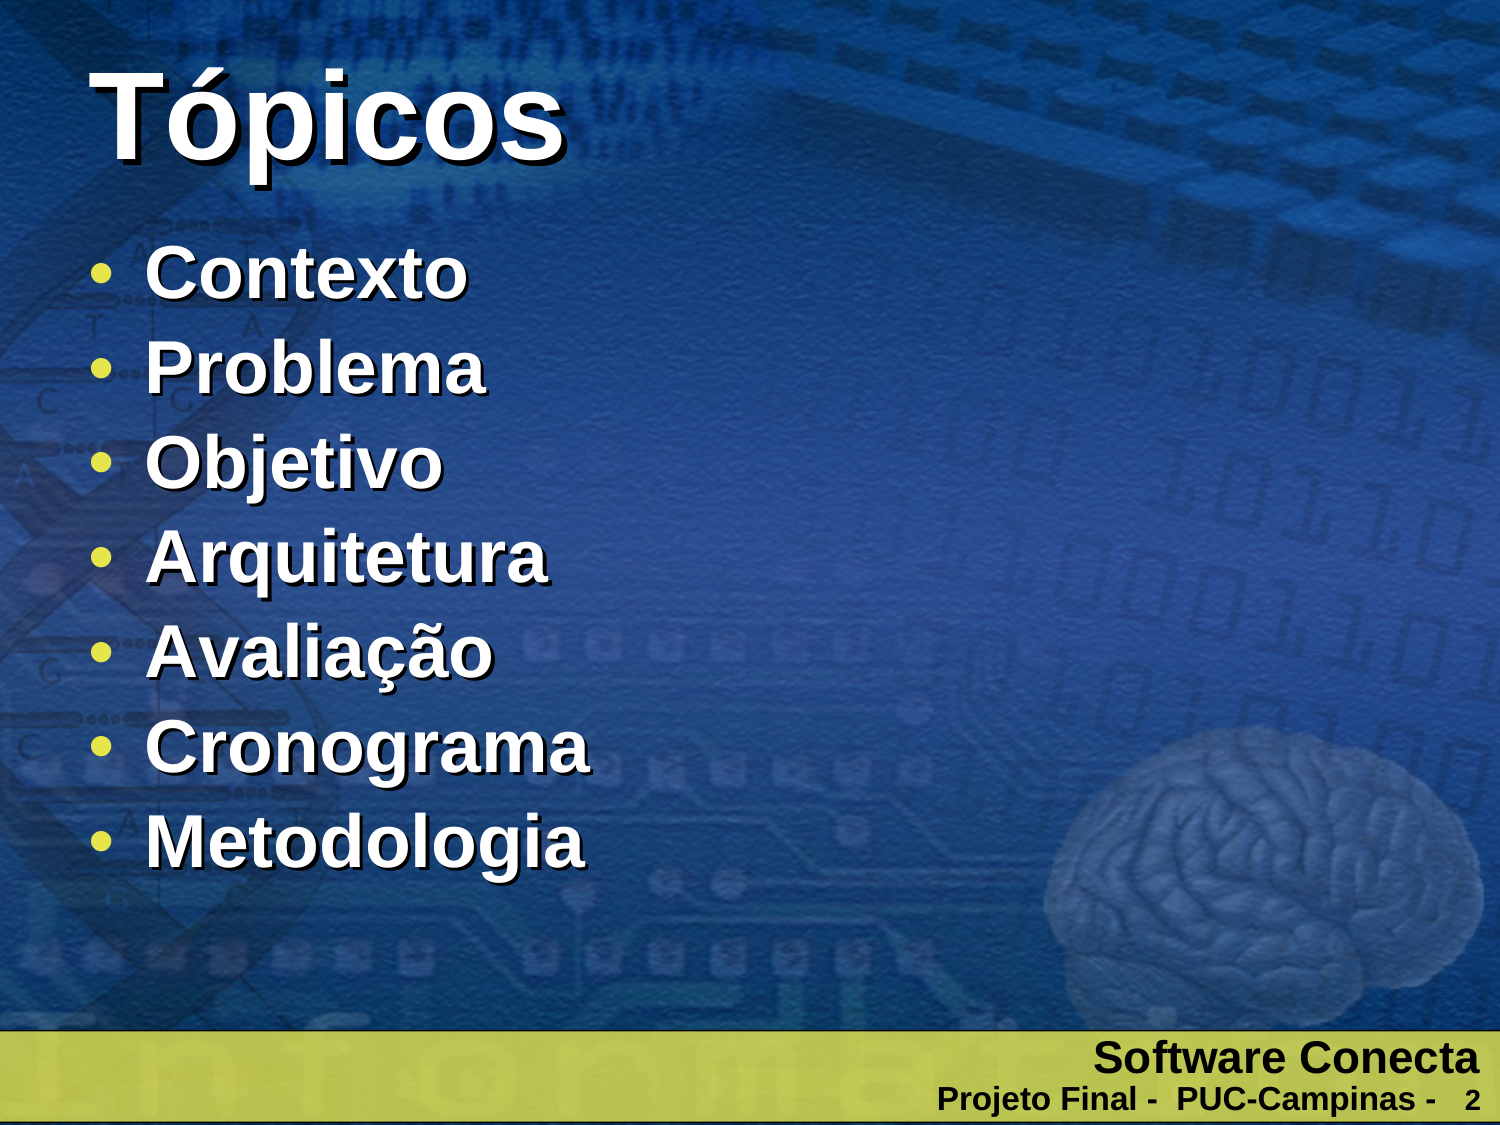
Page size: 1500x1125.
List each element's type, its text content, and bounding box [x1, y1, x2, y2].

title Tópicos [88, 17, 1500, 224]
list Contexto Problema Objetivo Arquitetura Avaliação Cronograma Metodologia [88, 236, 1500, 949]
picture [0, 0, 1500, 1029]
